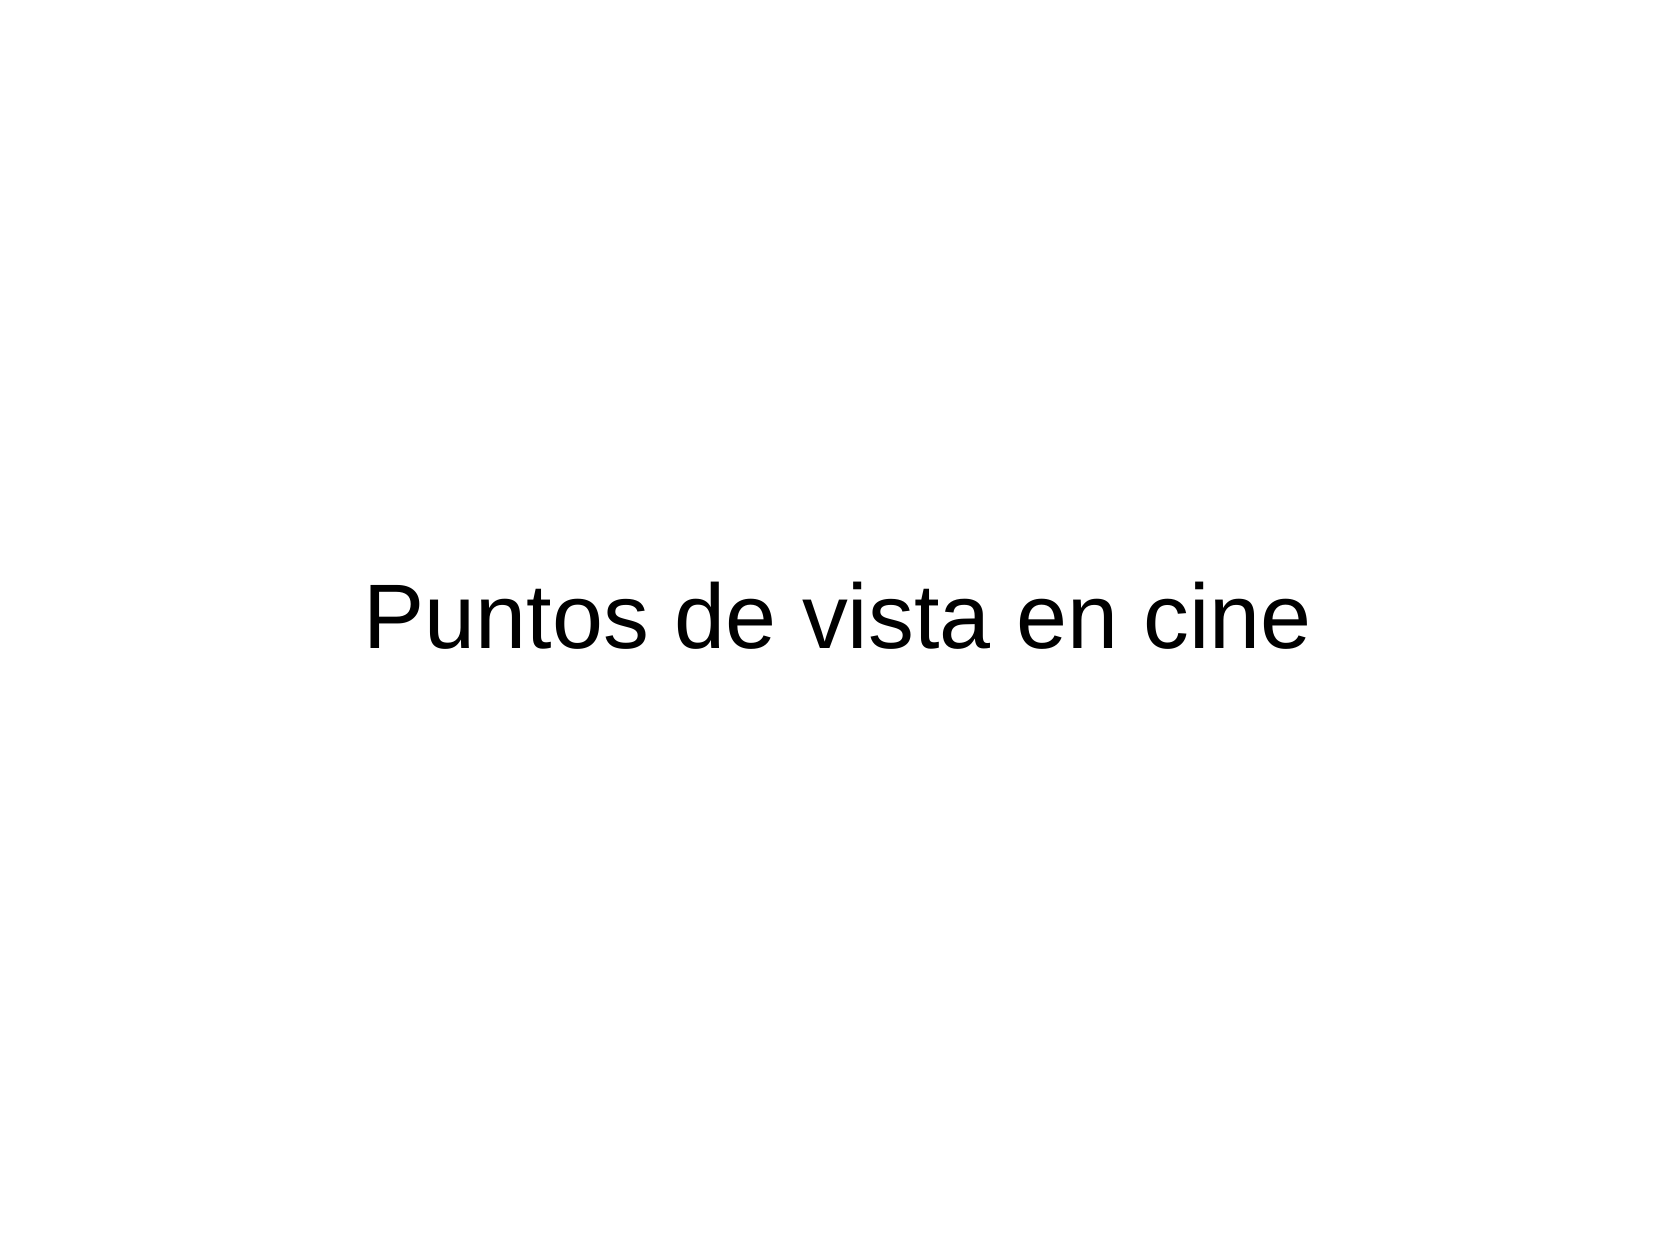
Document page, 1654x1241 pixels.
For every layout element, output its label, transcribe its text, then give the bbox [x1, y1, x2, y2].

title Puntos de vista en cine [94, 513, 1583, 721]
